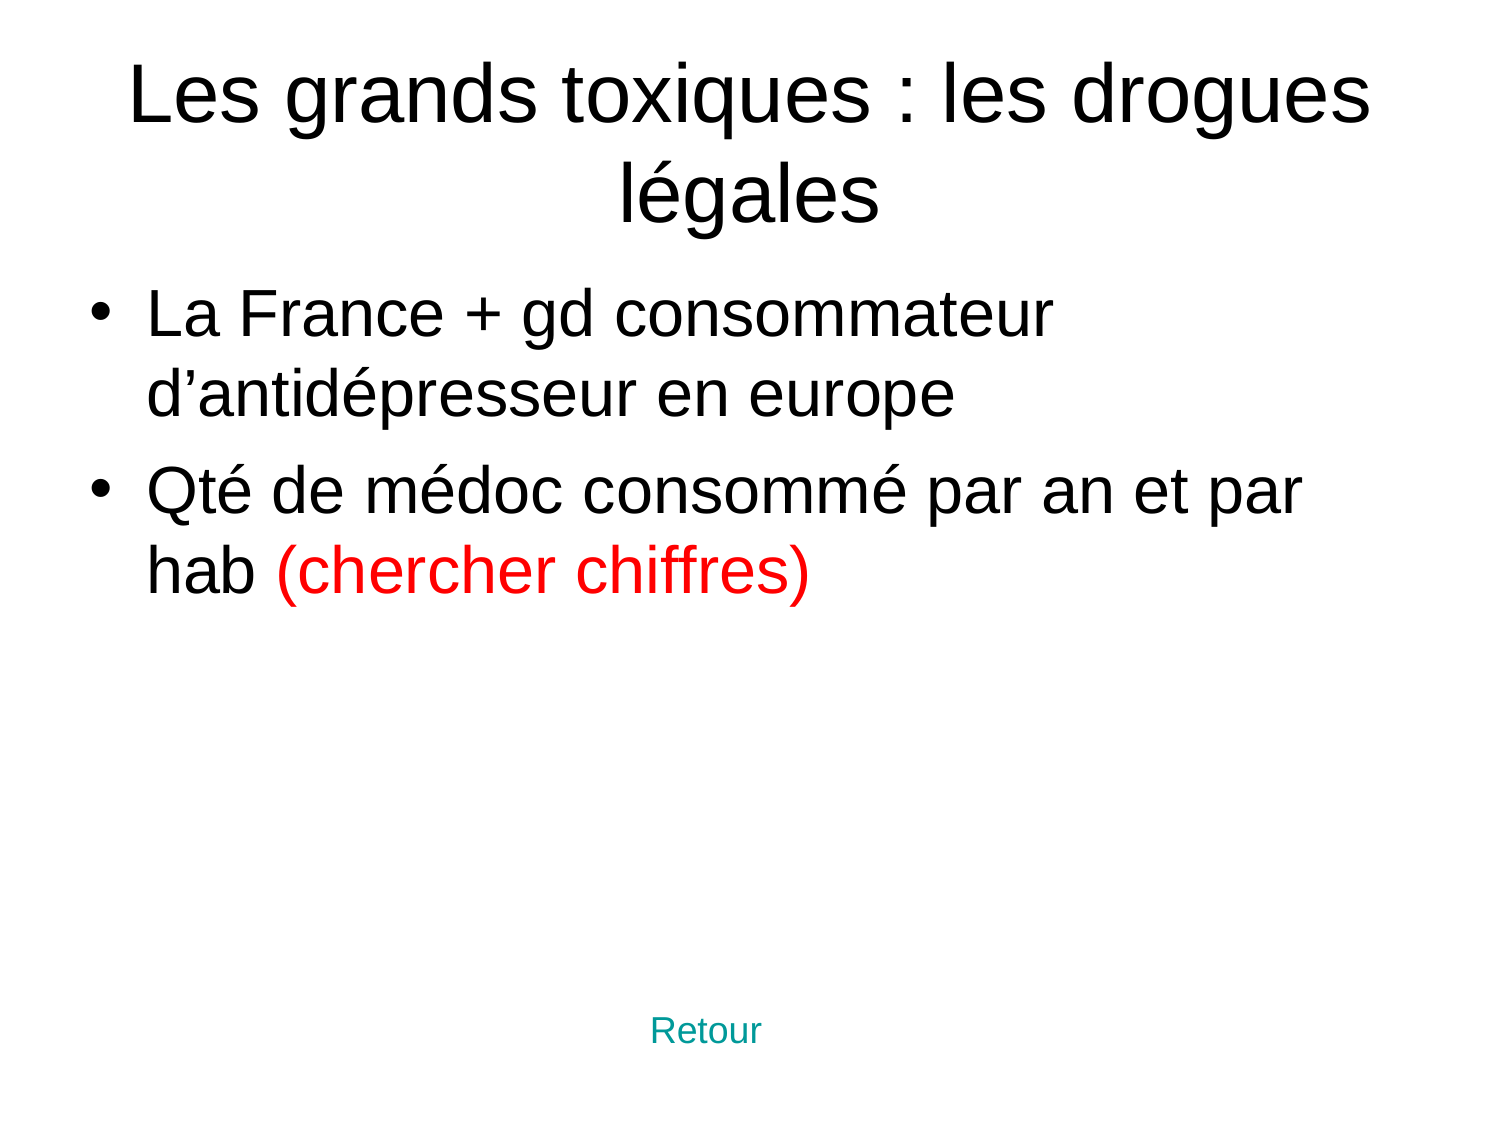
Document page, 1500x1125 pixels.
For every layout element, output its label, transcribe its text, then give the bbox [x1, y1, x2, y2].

list La France + gd consommateur d’antidépresseur en europe Qté de médoc consommé par an et par hab (chercher chiffres) [75, 262, 1426, 1005]
title Les grands toxiques : les drogues légales [75, 45, 1426, 233]
text_box Retour [635, 998, 788, 1059]
